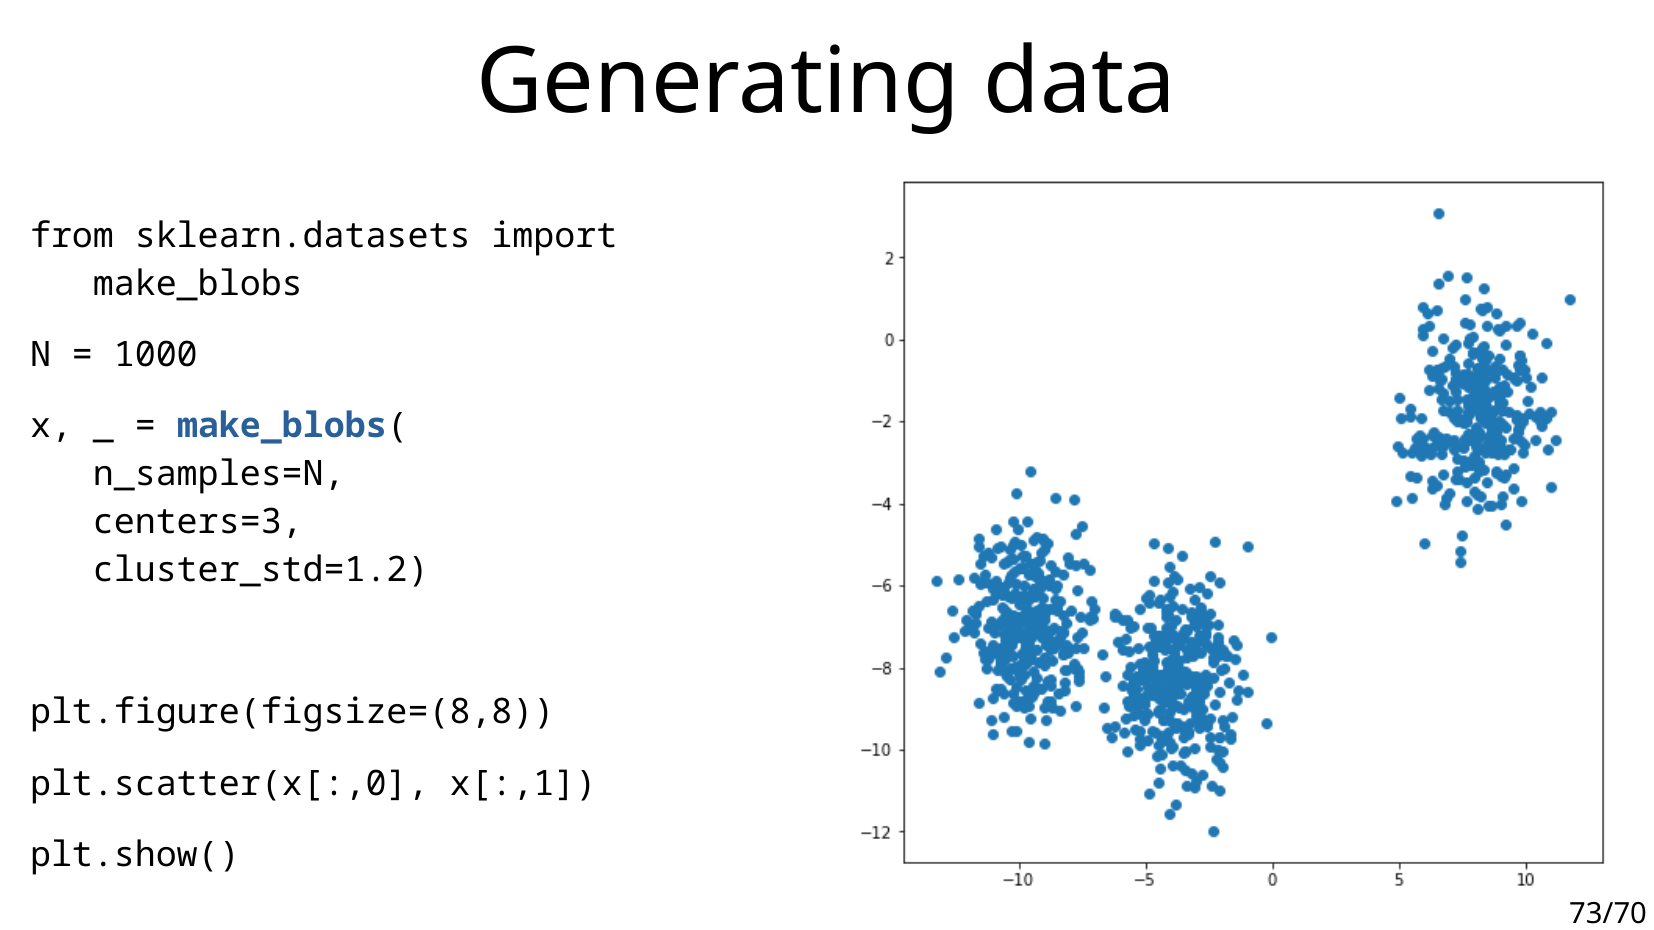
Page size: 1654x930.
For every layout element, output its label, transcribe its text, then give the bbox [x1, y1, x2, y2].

title Generating data [82, 12, 1571, 142]
list from sklearn.datasets import make_blobs N = 1000 x, _ = make_blobs( n_samples=N, centers=3, cluster_std=1.2) plt.figure(figsize=(8,8)) plt.scatter(x[:,0], x[:,1]) plt.show() [30, 209, 849, 886]
picture [849, 171, 1612, 901]
